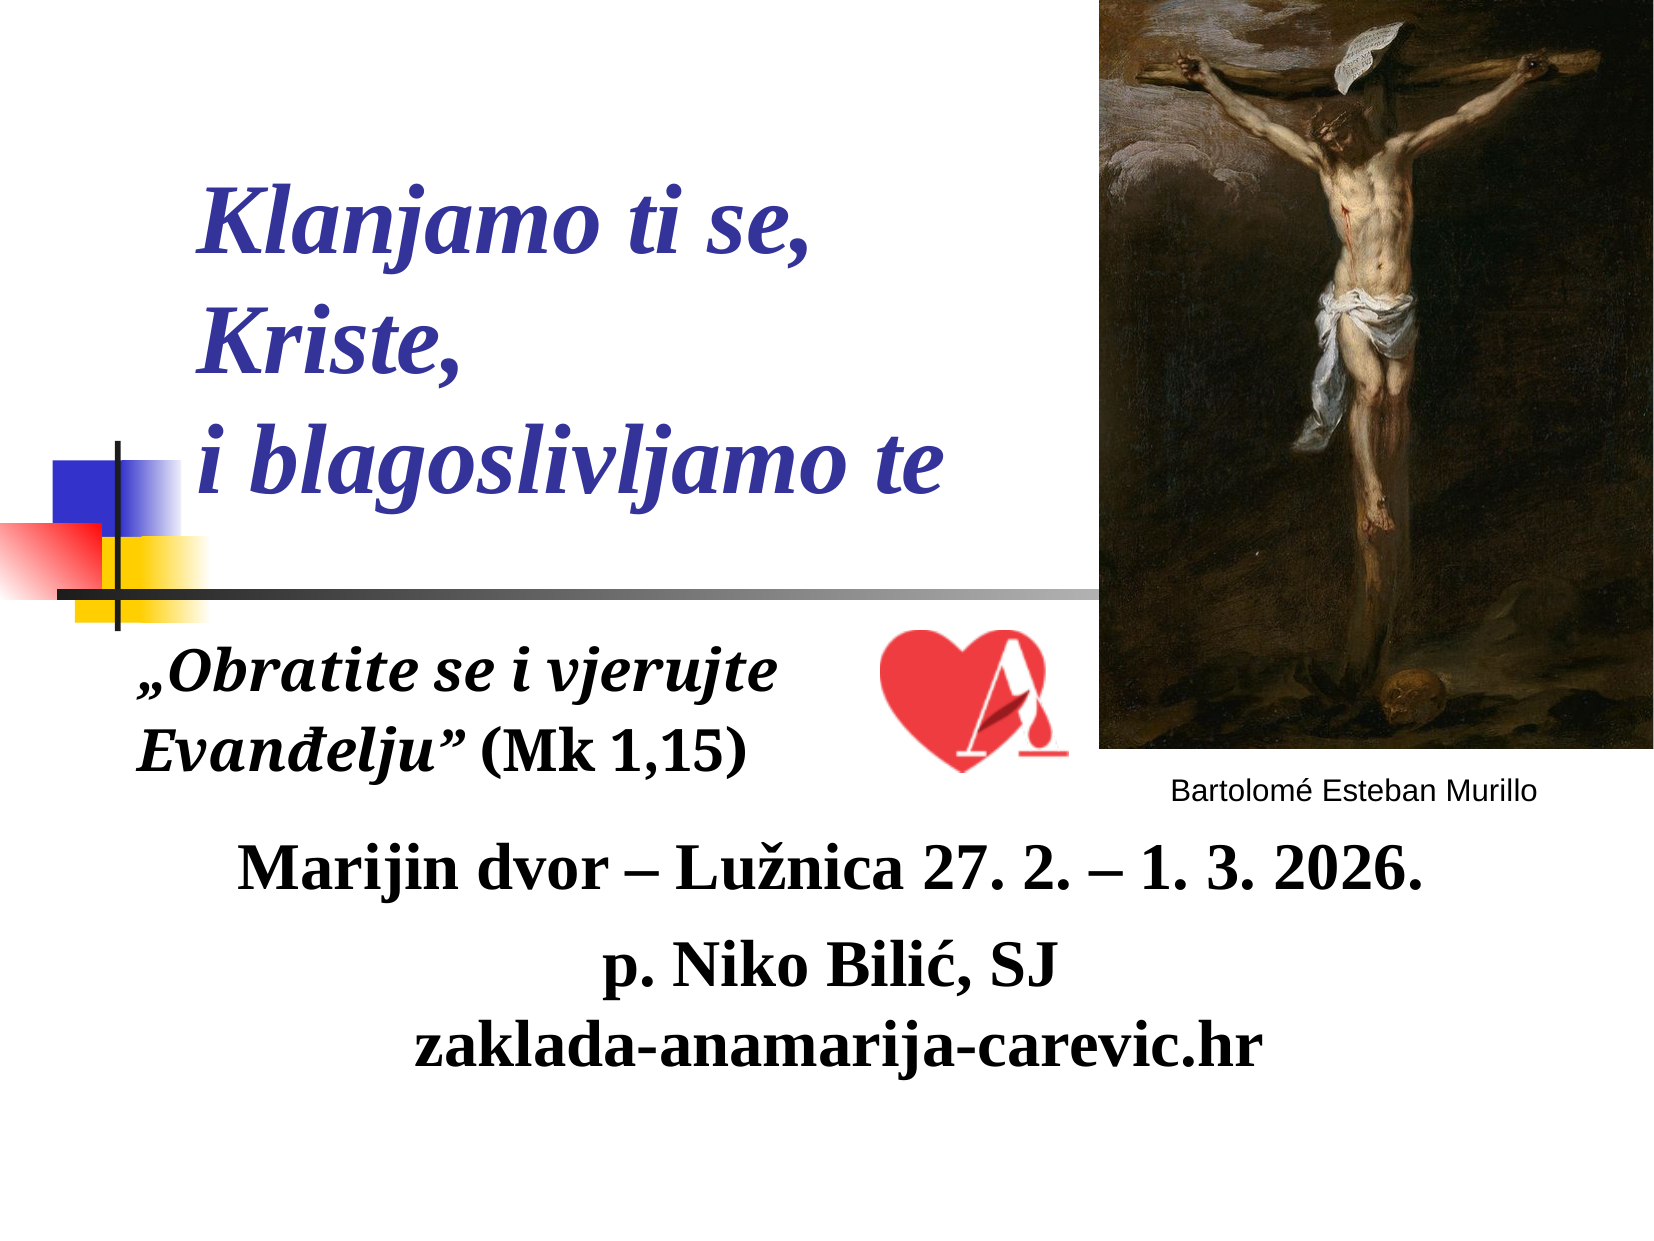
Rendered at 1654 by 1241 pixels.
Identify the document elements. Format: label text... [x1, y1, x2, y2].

subtitle Marijin dvor – Lužnica 27. 2. – 1. 3. 2026. p. Niko Bilić, SJ zaklada-anamarija-carevic.hr [97, 815, 1582, 1241]
text_box Bartolomé Esteban Murillo [1155, 765, 1638, 816]
picture [1099, 0, 1654, 749]
text_box „Obratite se i vjerujte Evanđelju” (Mk 1,15) [122, 622, 858, 836]
title Klanjamo ti se, Kriste, i blagoslivljamo te [181, 65, 1099, 521]
picture [880, 630, 1069, 773]
